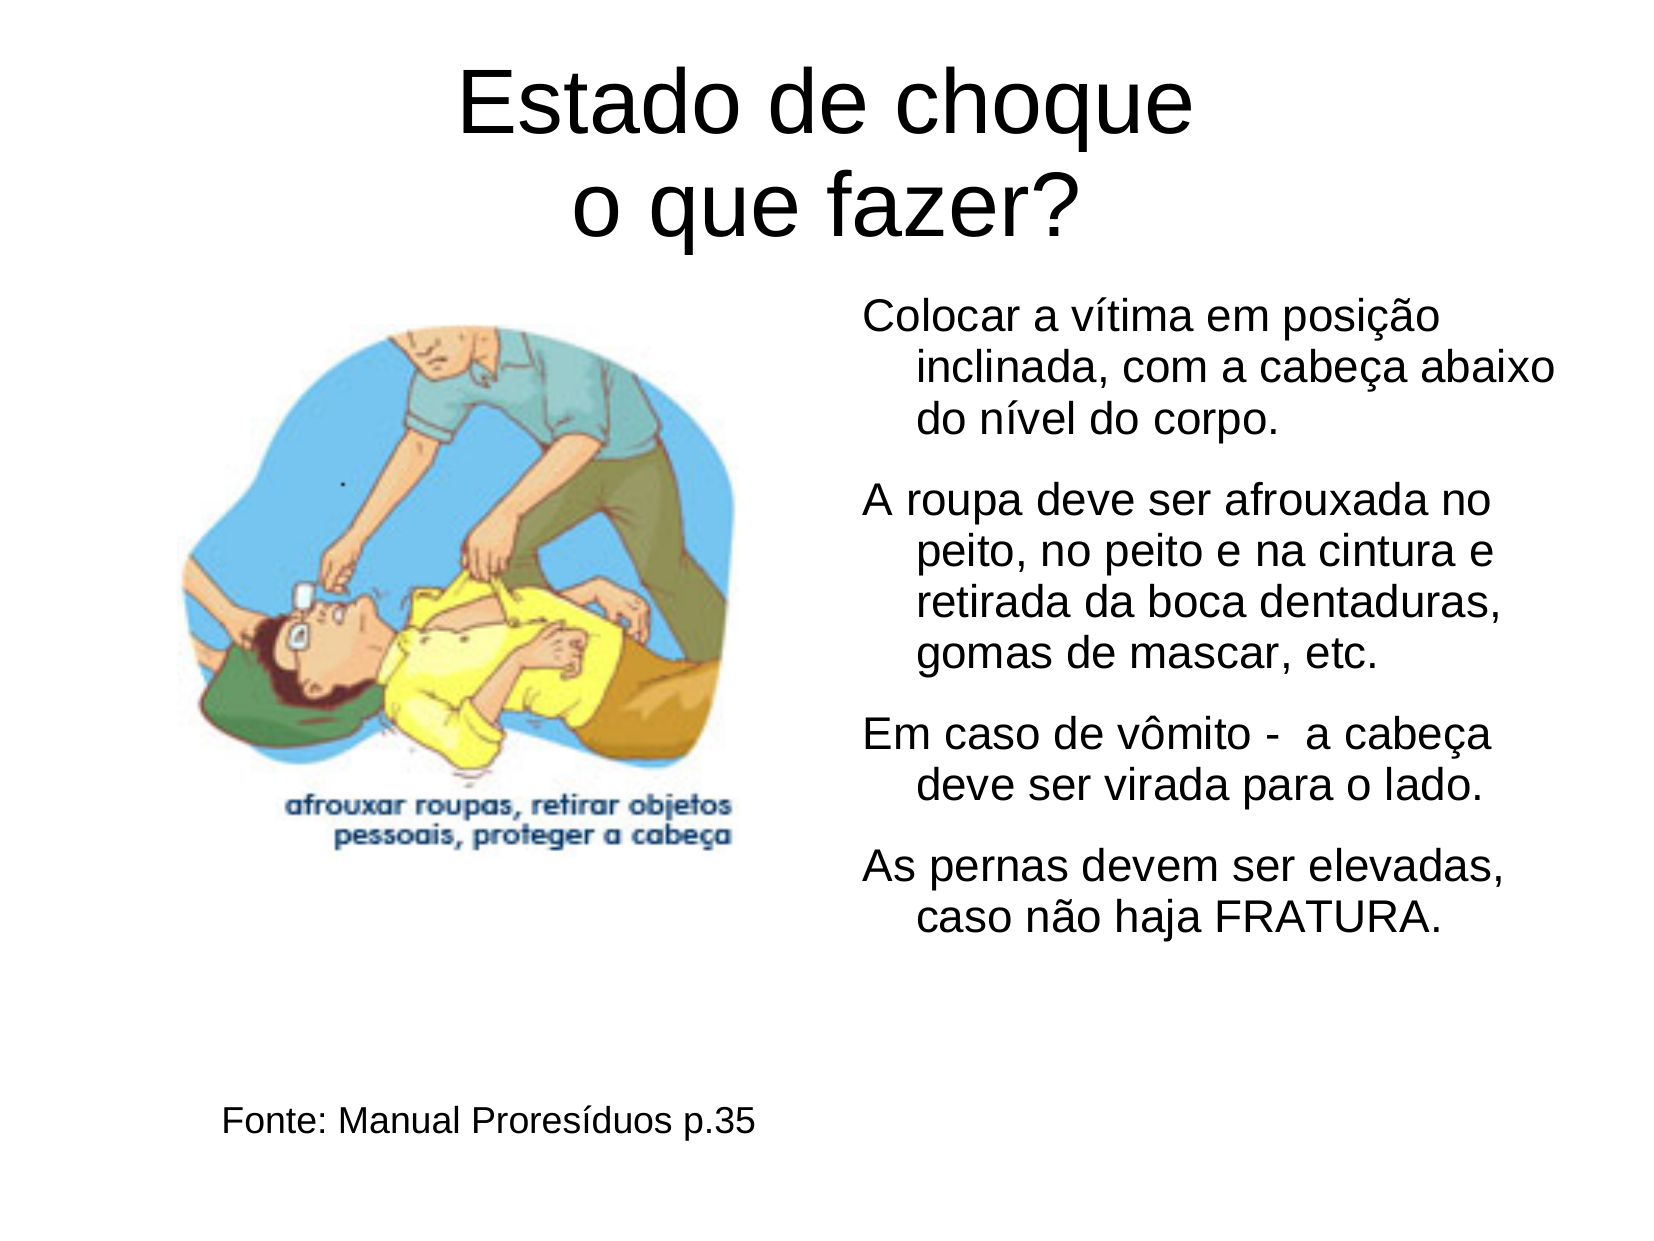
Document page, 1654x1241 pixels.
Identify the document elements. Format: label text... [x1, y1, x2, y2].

list Colocar a vítima em posição inclinada, com a cabeça abaixo do nível do corpo. A roupa deve ser afrouxada no peito, no peito e na cintura e retirada da boca dentaduras, gomas de mascar, etc. Em caso de vômito - a cabeça deve ser virada para o lado. As pernas devem ser elevadas, caso não haja FRATURA. [845, 290, 1572, 1109]
title Estado de choque o que fazer? [82, 49, 1571, 257]
picture [177, 324, 739, 857]
text_box Fonte: Manual Proresíduos p.35 [206, 1092, 857, 1150]
